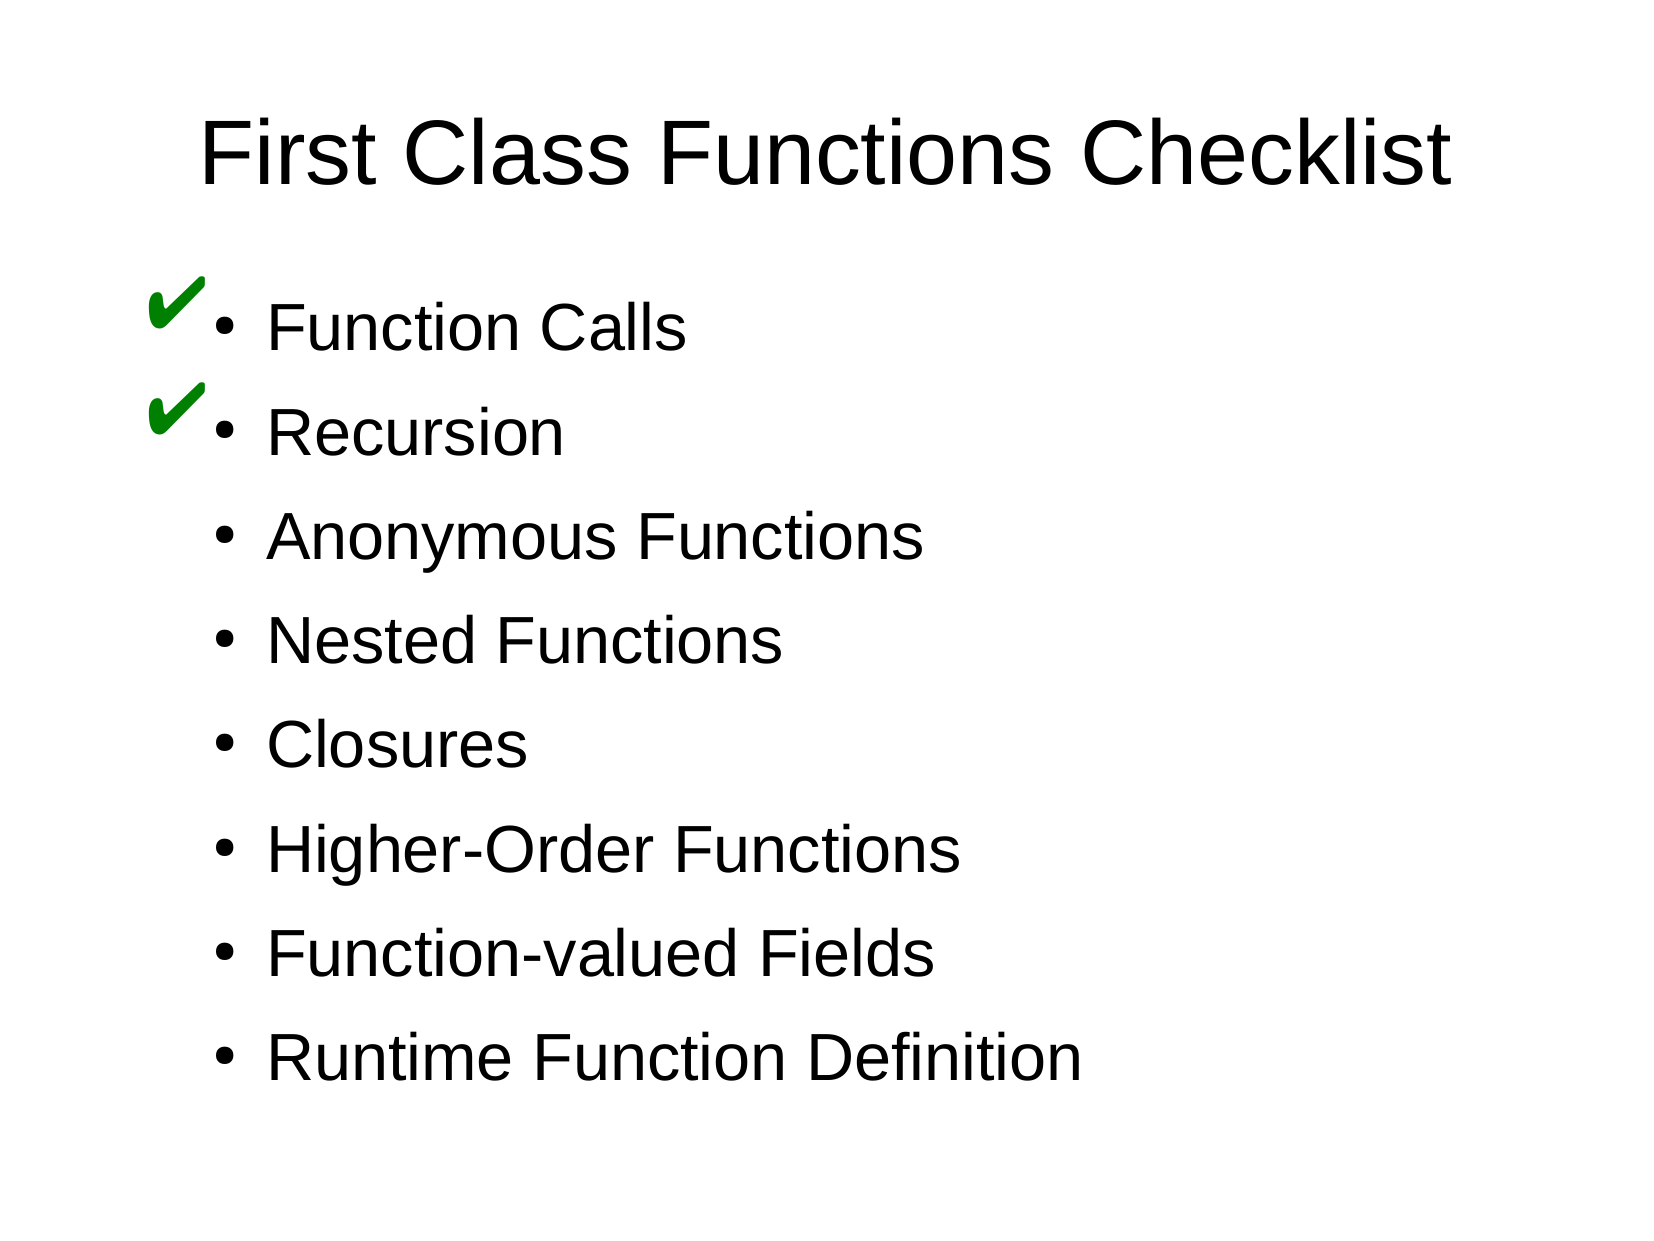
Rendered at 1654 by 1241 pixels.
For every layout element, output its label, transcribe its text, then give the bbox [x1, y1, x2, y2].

list Function Calls Recursion Anonymous Functions Nested Functions Closures Higher-Order Functions Function-valued Fields Runtime Function Definition [195, 290, 1501, 1094]
text_box ✔ [132, 256, 245, 362]
title First Class Functions Checklist [82, 56, 1571, 250]
text_box ✔ [132, 362, 245, 491]
